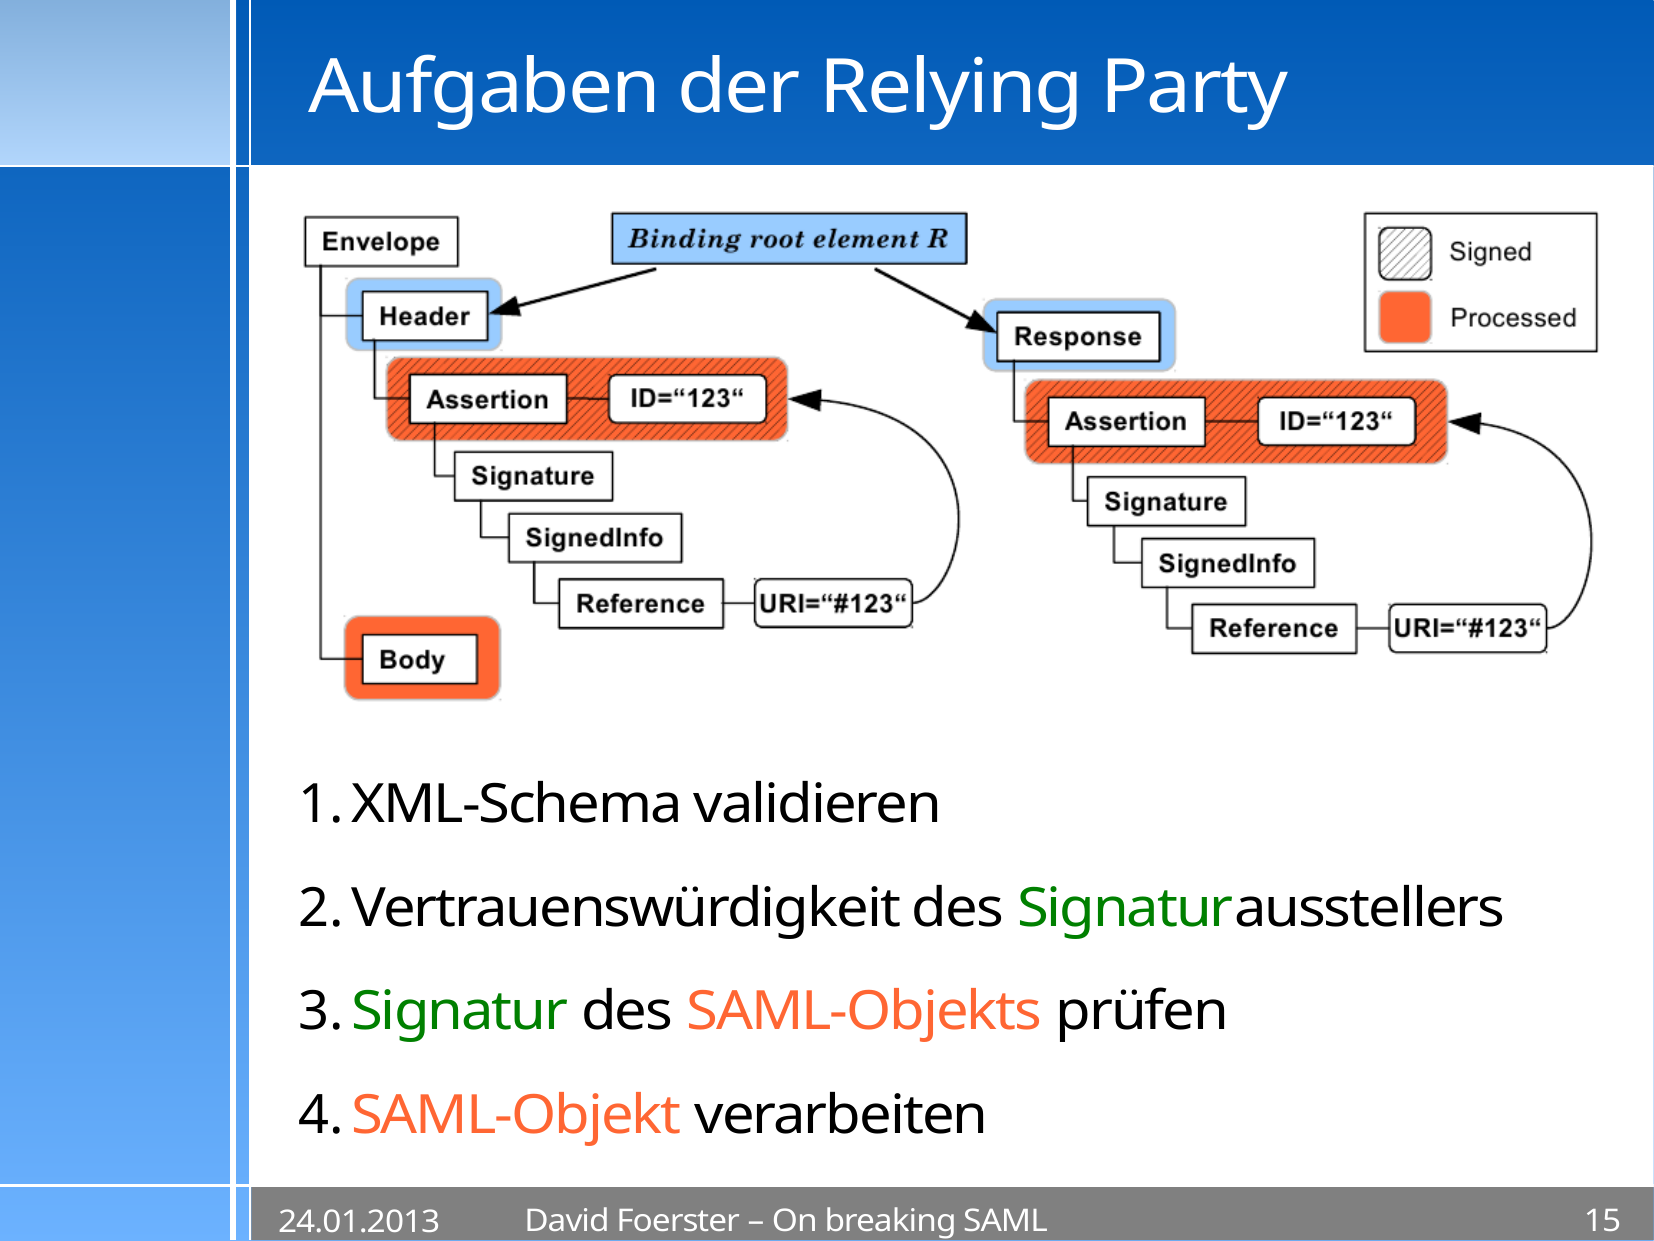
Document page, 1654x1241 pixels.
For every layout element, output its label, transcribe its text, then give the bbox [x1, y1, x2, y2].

list XML-Schema validieren Vertrauenswürdigkeit des Signaturausstellers Signatur des SAML-Objekts prüfen SAML-Objekt verarbeiten [280, 764, 1536, 1123]
picture [295, 206, 1602, 709]
title Aufgaben der Relying Party [273, 0, 1499, 187]
